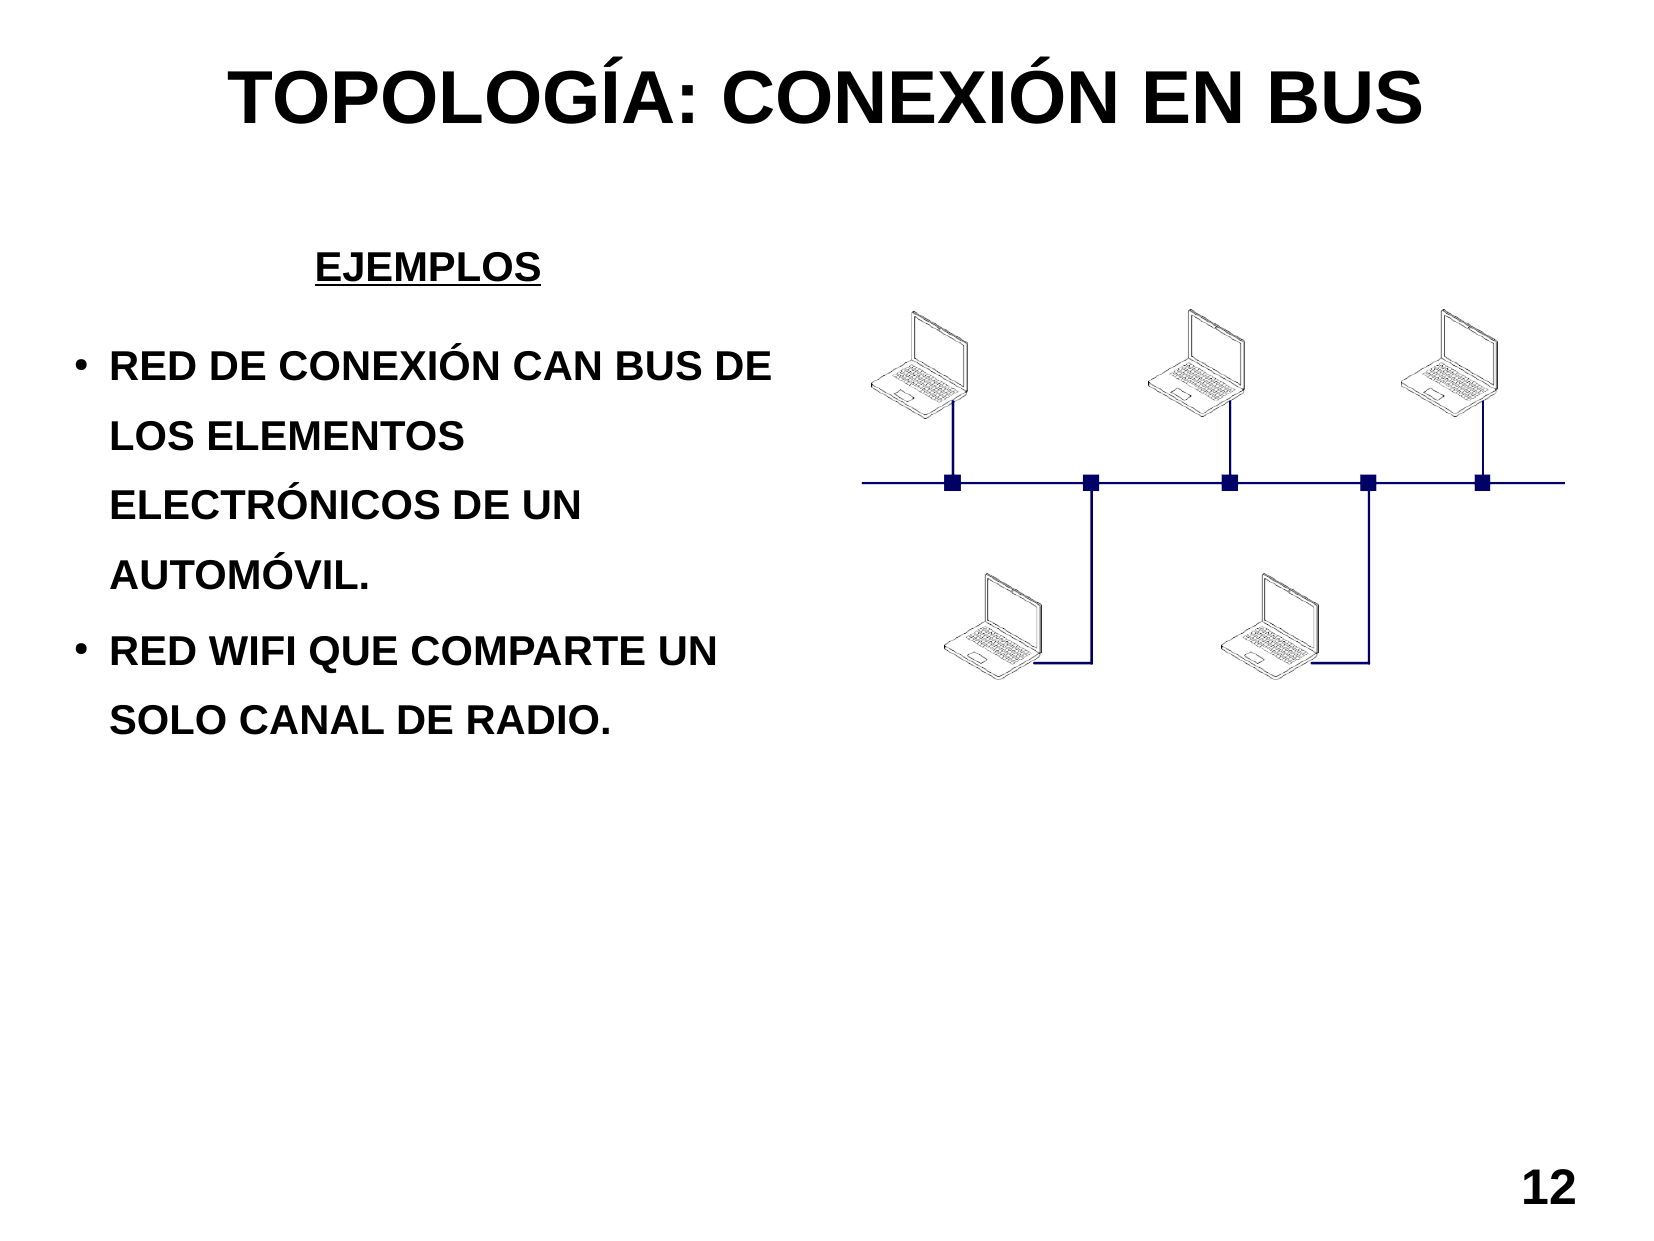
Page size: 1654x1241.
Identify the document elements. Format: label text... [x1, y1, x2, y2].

text_box <número> [1506, 1151, 1654, 1223]
title TOPOLOGÍA: CONEXIÓN EN BUS [82, 23, 1571, 172]
text_box EJEMPLOS RED DE CONEXIÓN CAN BUS DE LOS ELEMENTOS ELECTRÓNICOS DE UN AUTOMÓVIL. RED WIFI QUE COMPARTE UN SOLO CANAL DE RADIO. [59, 236, 798, 1123]
picture [861, 309, 1565, 680]
